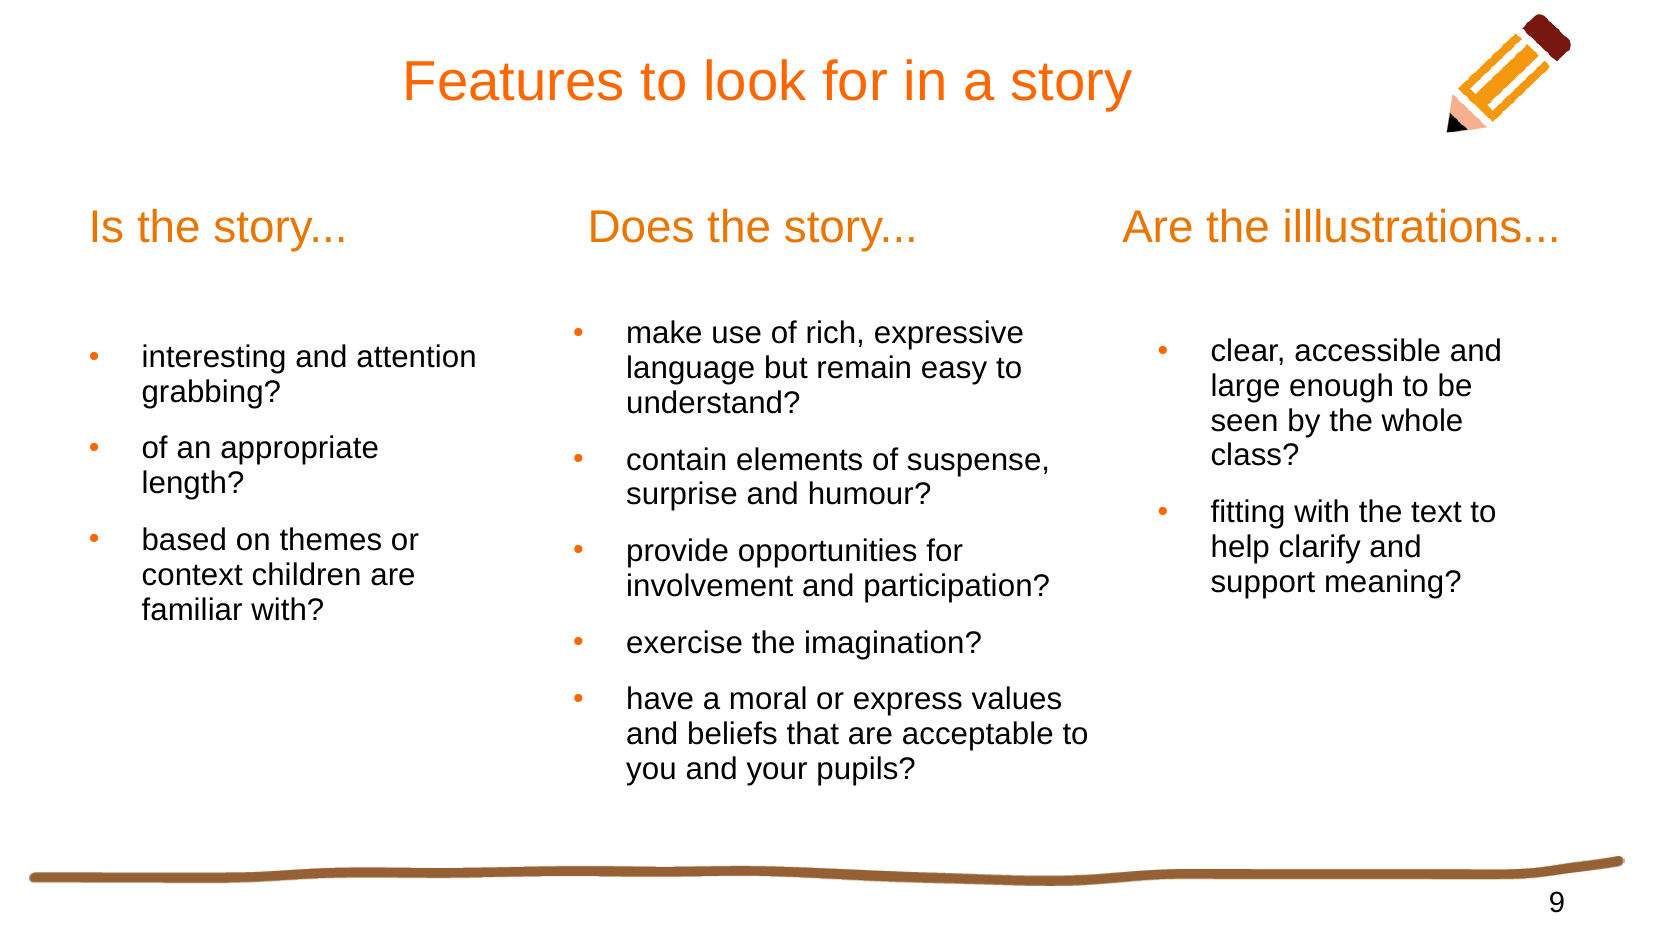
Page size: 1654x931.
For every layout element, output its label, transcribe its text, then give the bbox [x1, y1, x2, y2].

list Are the illlustrations... [1122, 200, 1598, 319]
title Features to look for in a story [88, 29, 1447, 133]
picture [29, 856, 1625, 886]
list Does the story... [587, 200, 1064, 260]
list Is the story... [88, 200, 532, 290]
picture [1446, 14, 1571, 133]
list clear, accessible and large enough to be seen by the whole class? fitting with the text to help clarify and support meaning? [1139, 333, 1536, 680]
list interesting and attention grabbing? of an appropriate length? based on themes or context children are familiar with? [70, 339, 491, 798]
list make use of rich, expressive language but remain easy to understand? contain elements of suspense, surprise and humour? provide opportunities for involvement and participation? exercise the imagination? have a moral or express values and beliefs that are acceptable to you and your pupils? [555, 315, 1093, 815]
